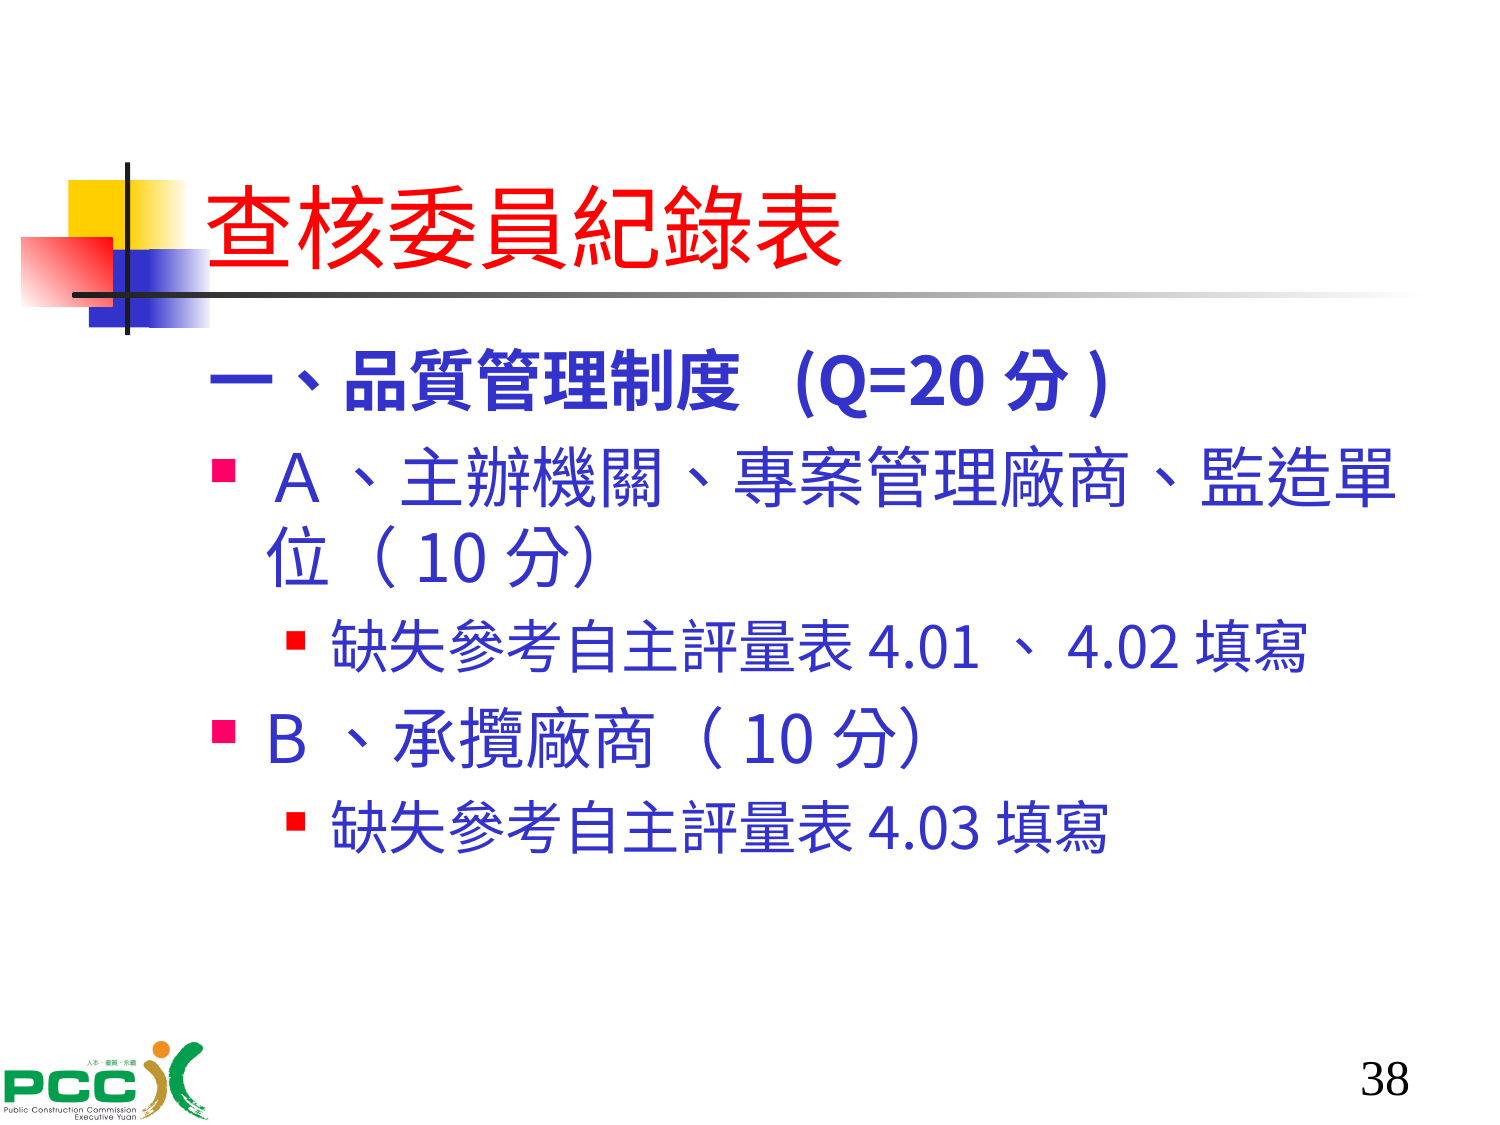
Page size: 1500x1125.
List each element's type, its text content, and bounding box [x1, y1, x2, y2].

picture [0, 1037, 226, 1125]
title 查核委員紀錄表 [188, 101, 1500, 289]
list 一、品質管理制度 (Q=20分) Ａ、主辦機關、專案管理廠商、監造單位（10分） 缺失參考自主評量表4.01、4.02填寫 B、承攬廠商（10分） 缺失參考自主評量表4.03填寫 [193, 331, 1469, 1007]
